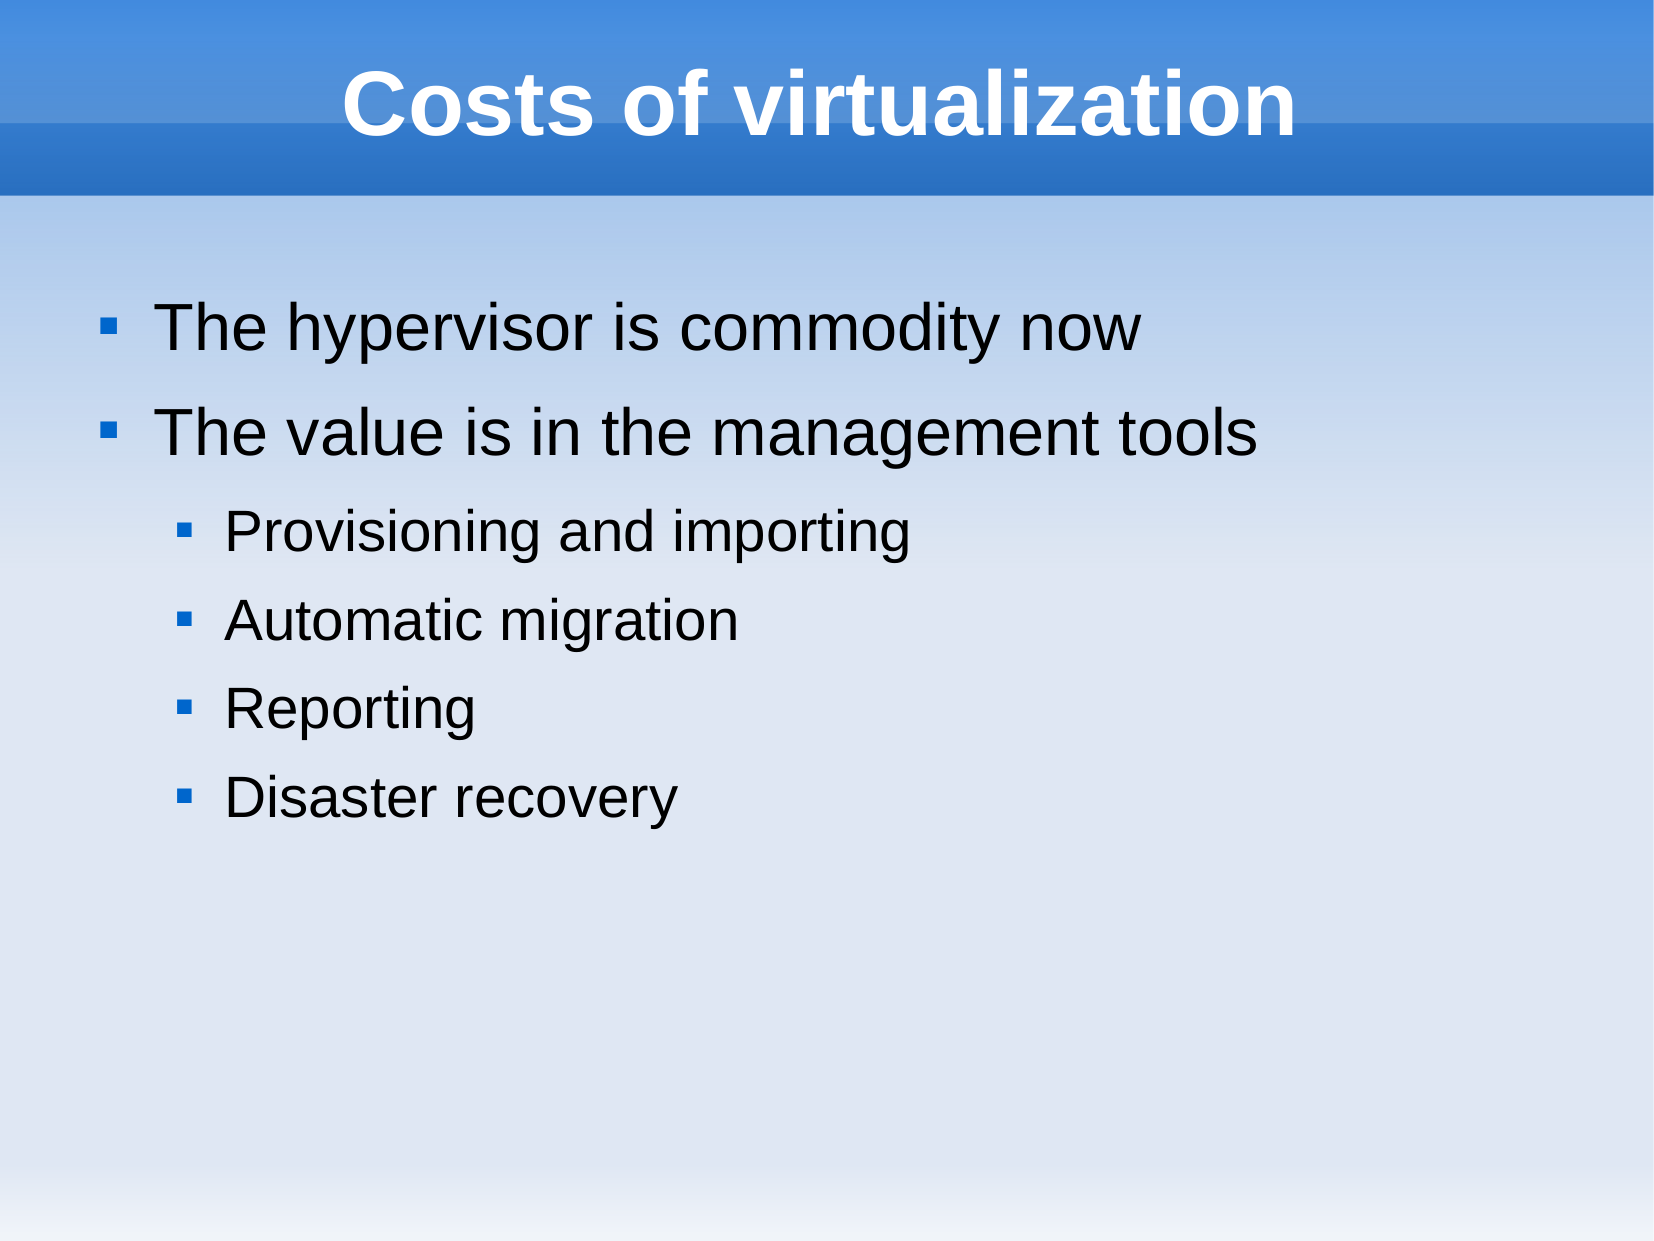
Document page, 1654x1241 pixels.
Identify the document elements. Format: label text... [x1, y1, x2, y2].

list The hypervisor is commodity now The value is in the management tools Provisioning and importing Automatic migration Reporting Disaster recovery [82, 290, 1571, 1094]
title Costs of virtualization [76, 7, 1565, 200]
picture [0, 0, 1654, 1241]
